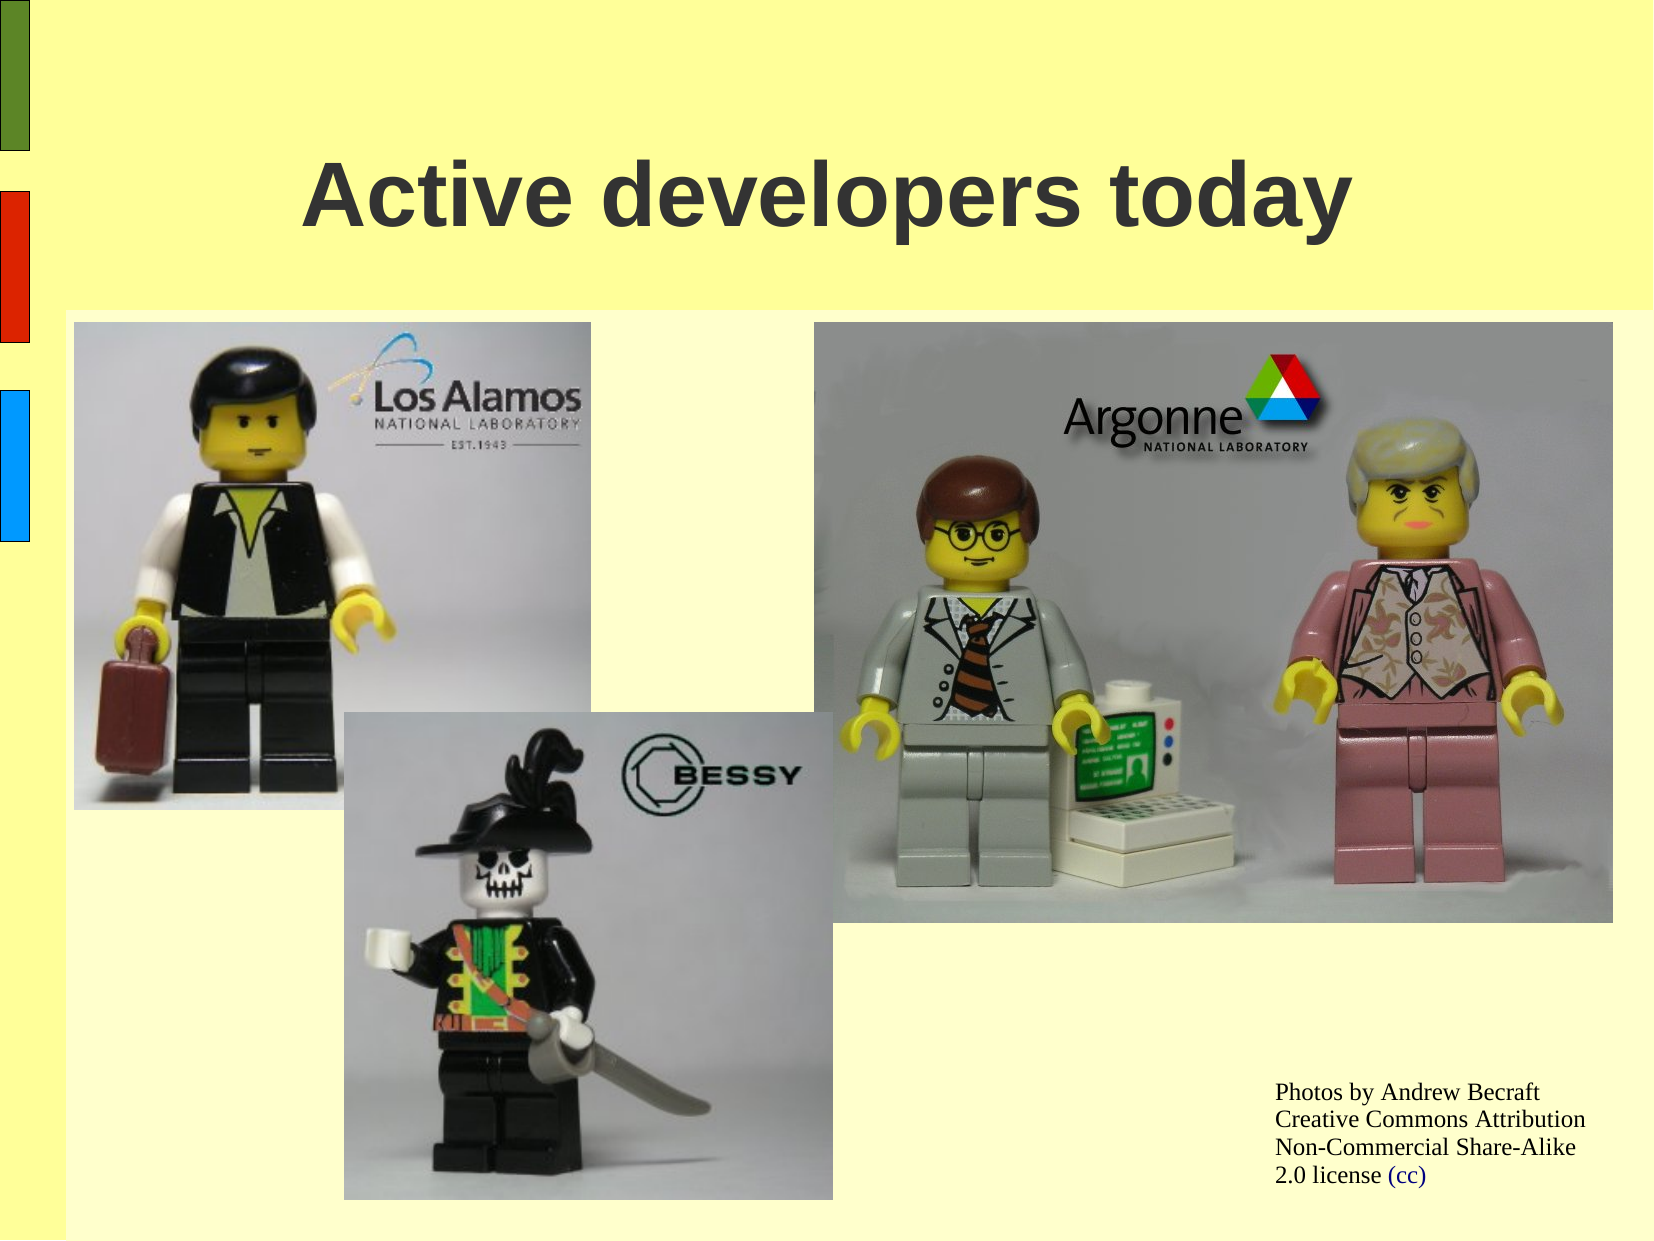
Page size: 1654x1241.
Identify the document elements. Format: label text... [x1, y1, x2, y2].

picture [74, 322, 1613, 1200]
title Active developers today [121, 91, 1534, 299]
text_box Photos by Andrew Becraft Creative Commons Attribution Non-Commercial Share-Alike 2.0 license (cc) [1274, 1077, 1613, 1200]
